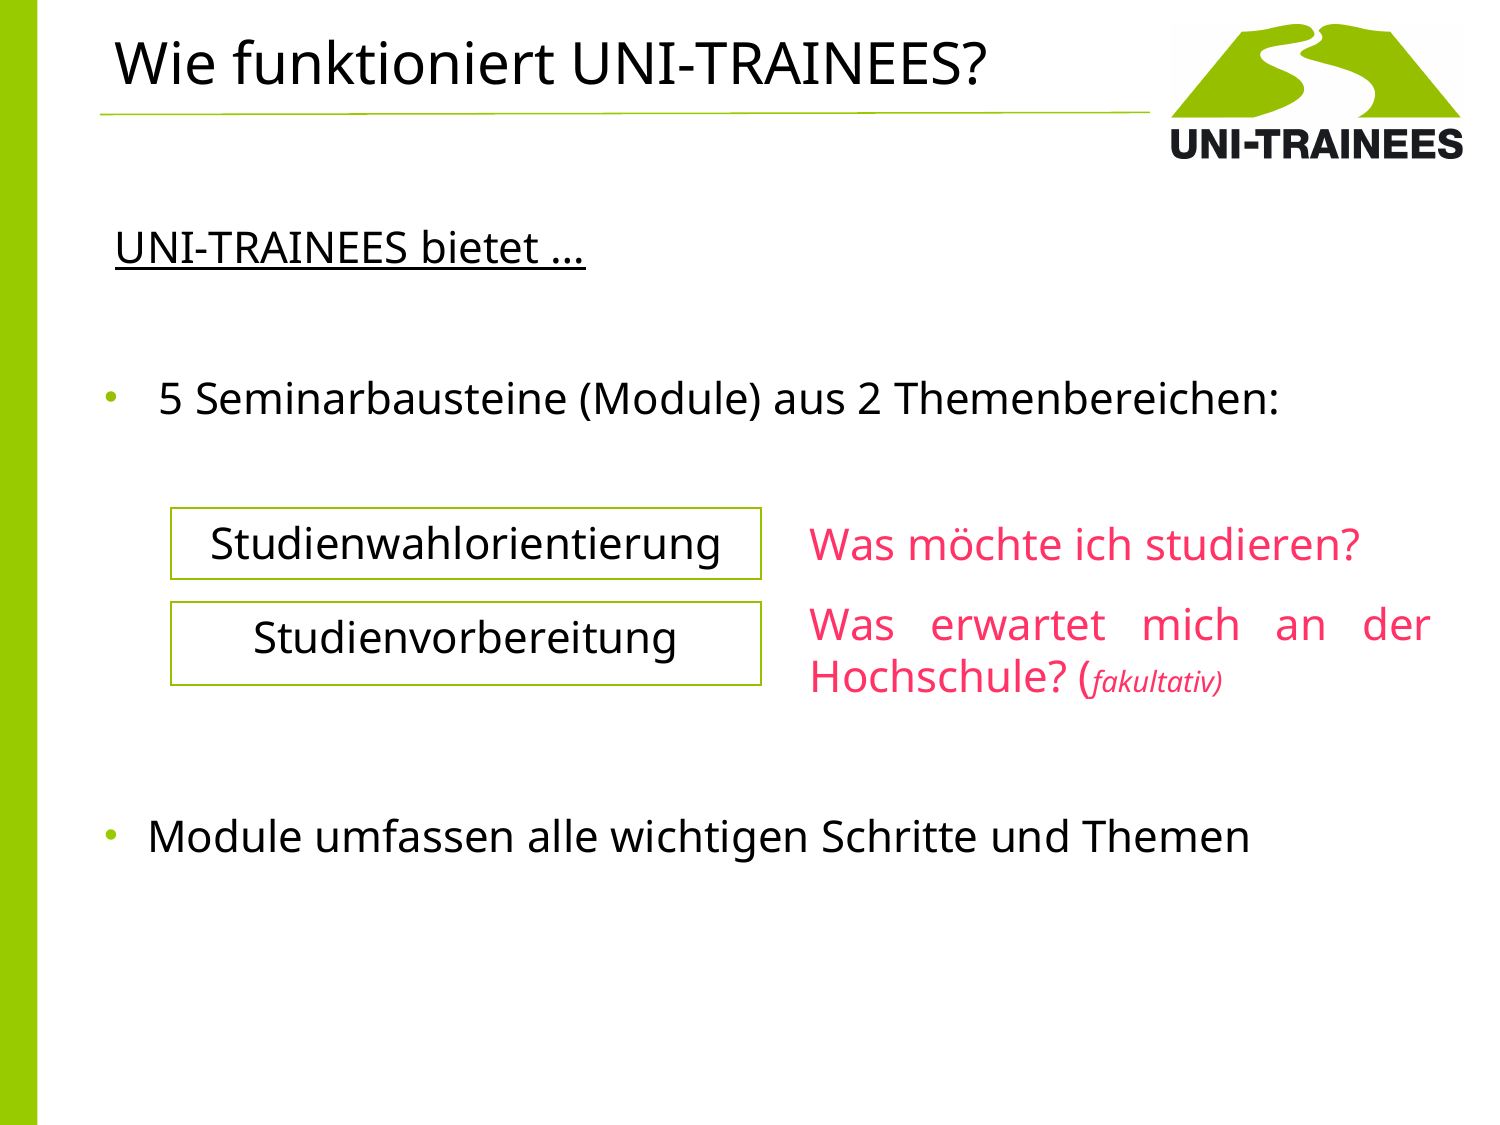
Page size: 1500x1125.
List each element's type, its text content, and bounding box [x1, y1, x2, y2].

text_box Wie funktioniert UNI-TRAINEES? [100, 10, 1152, 113]
list 5 Seminarbausteine (Module) aus 2 Themenbereichen: Was möchte ich studieren? Was erwartet mich an der Hochschule? (fakultativ) Module umfassen alle wichtigen Schritte und Themen [88, 196, 1448, 1059]
text_box Studienwahlorientierung [171, 507, 762, 579]
text_box Studienvorbereitung [171, 602, 762, 686]
text_box UNI-TRAINEES bietet … [100, 190, 1152, 303]
picture [1171, 24, 1463, 159]
